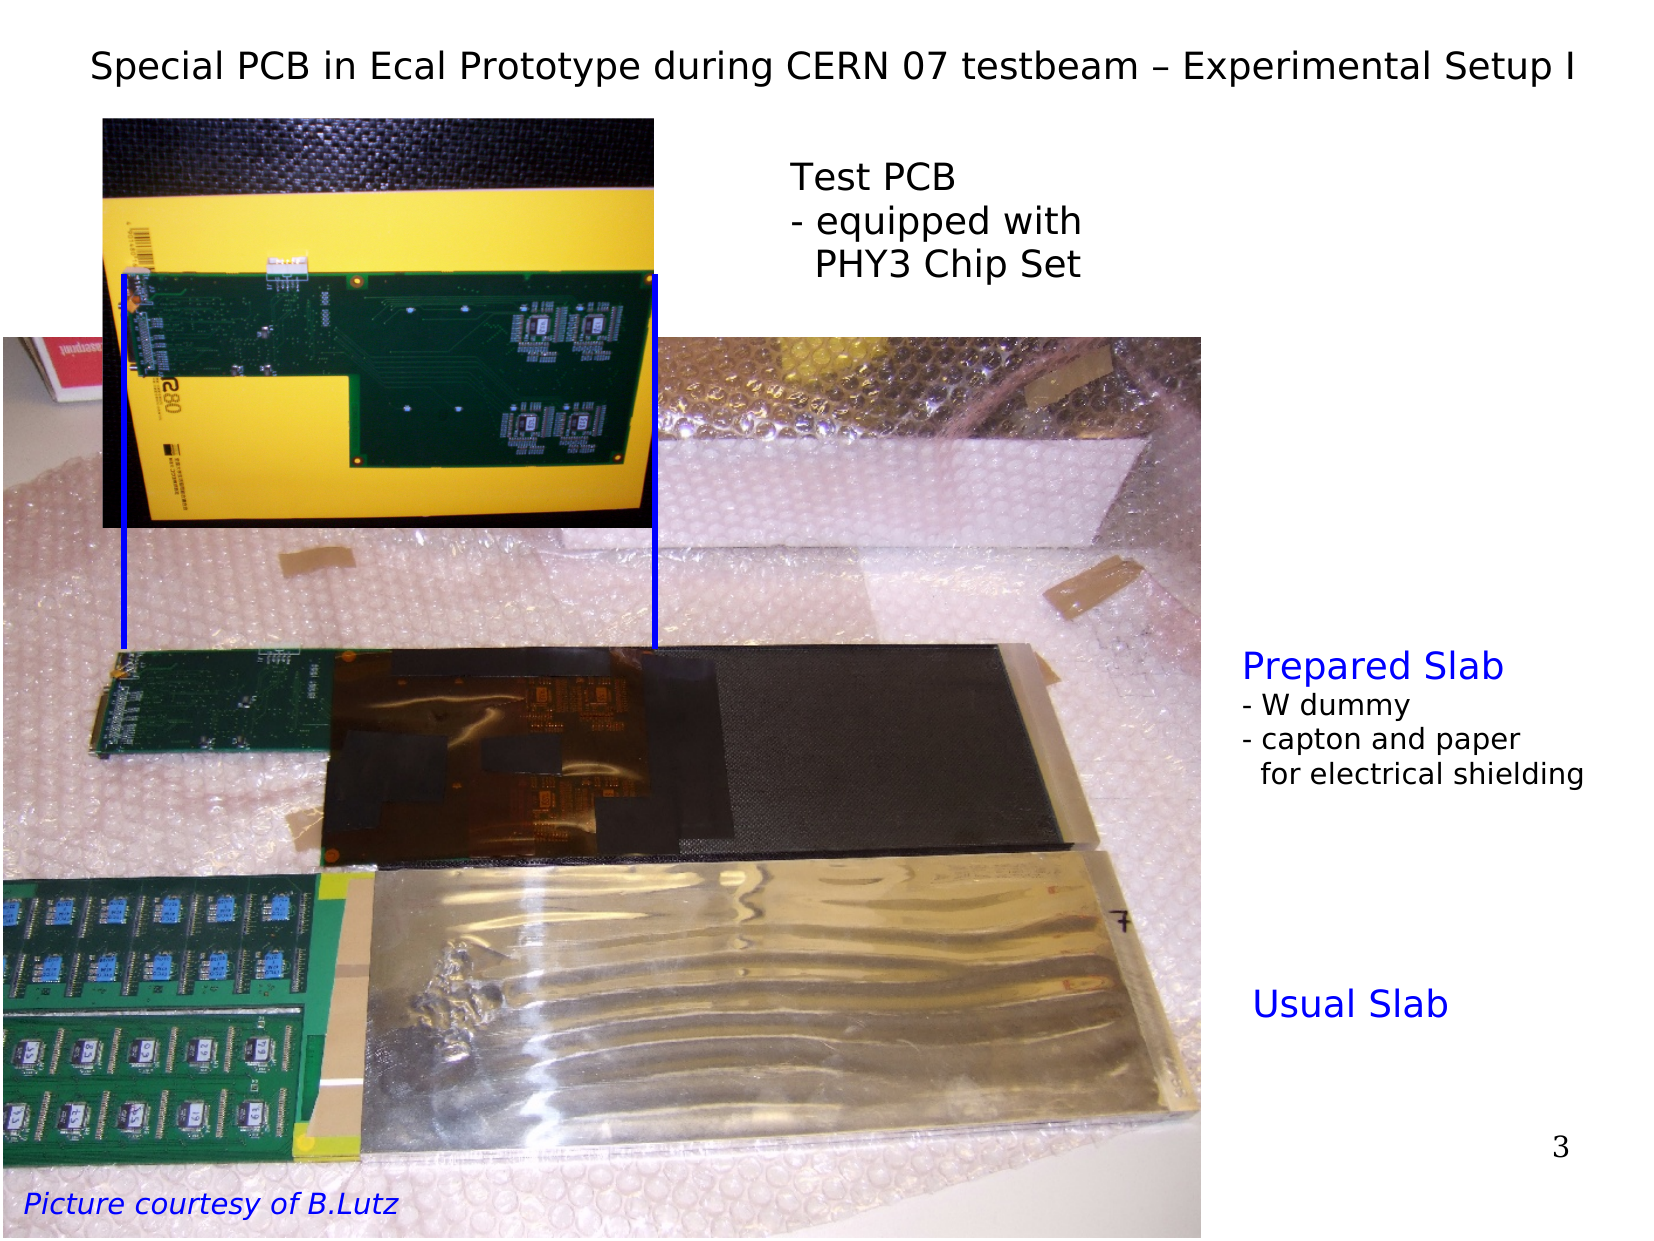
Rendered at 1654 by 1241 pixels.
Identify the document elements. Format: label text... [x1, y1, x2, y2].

text_box Prepared Slab - W dummy - capton and paper for electrical shielding [1227, 637, 1599, 799]
text_box Picture courtesy of B.Lutz [8, 1179, 414, 1229]
text_box Test PCB - equipped with PHY3 Chip Set [775, 148, 1092, 295]
picture [3, 118, 1201, 1238]
text_box Usual Slab [1237, 975, 1461, 1034]
text_box Special PCB in Ecal Prototype during CERN 07 testbeam – Experimental Setup I [75, 37, 1560, 96]
